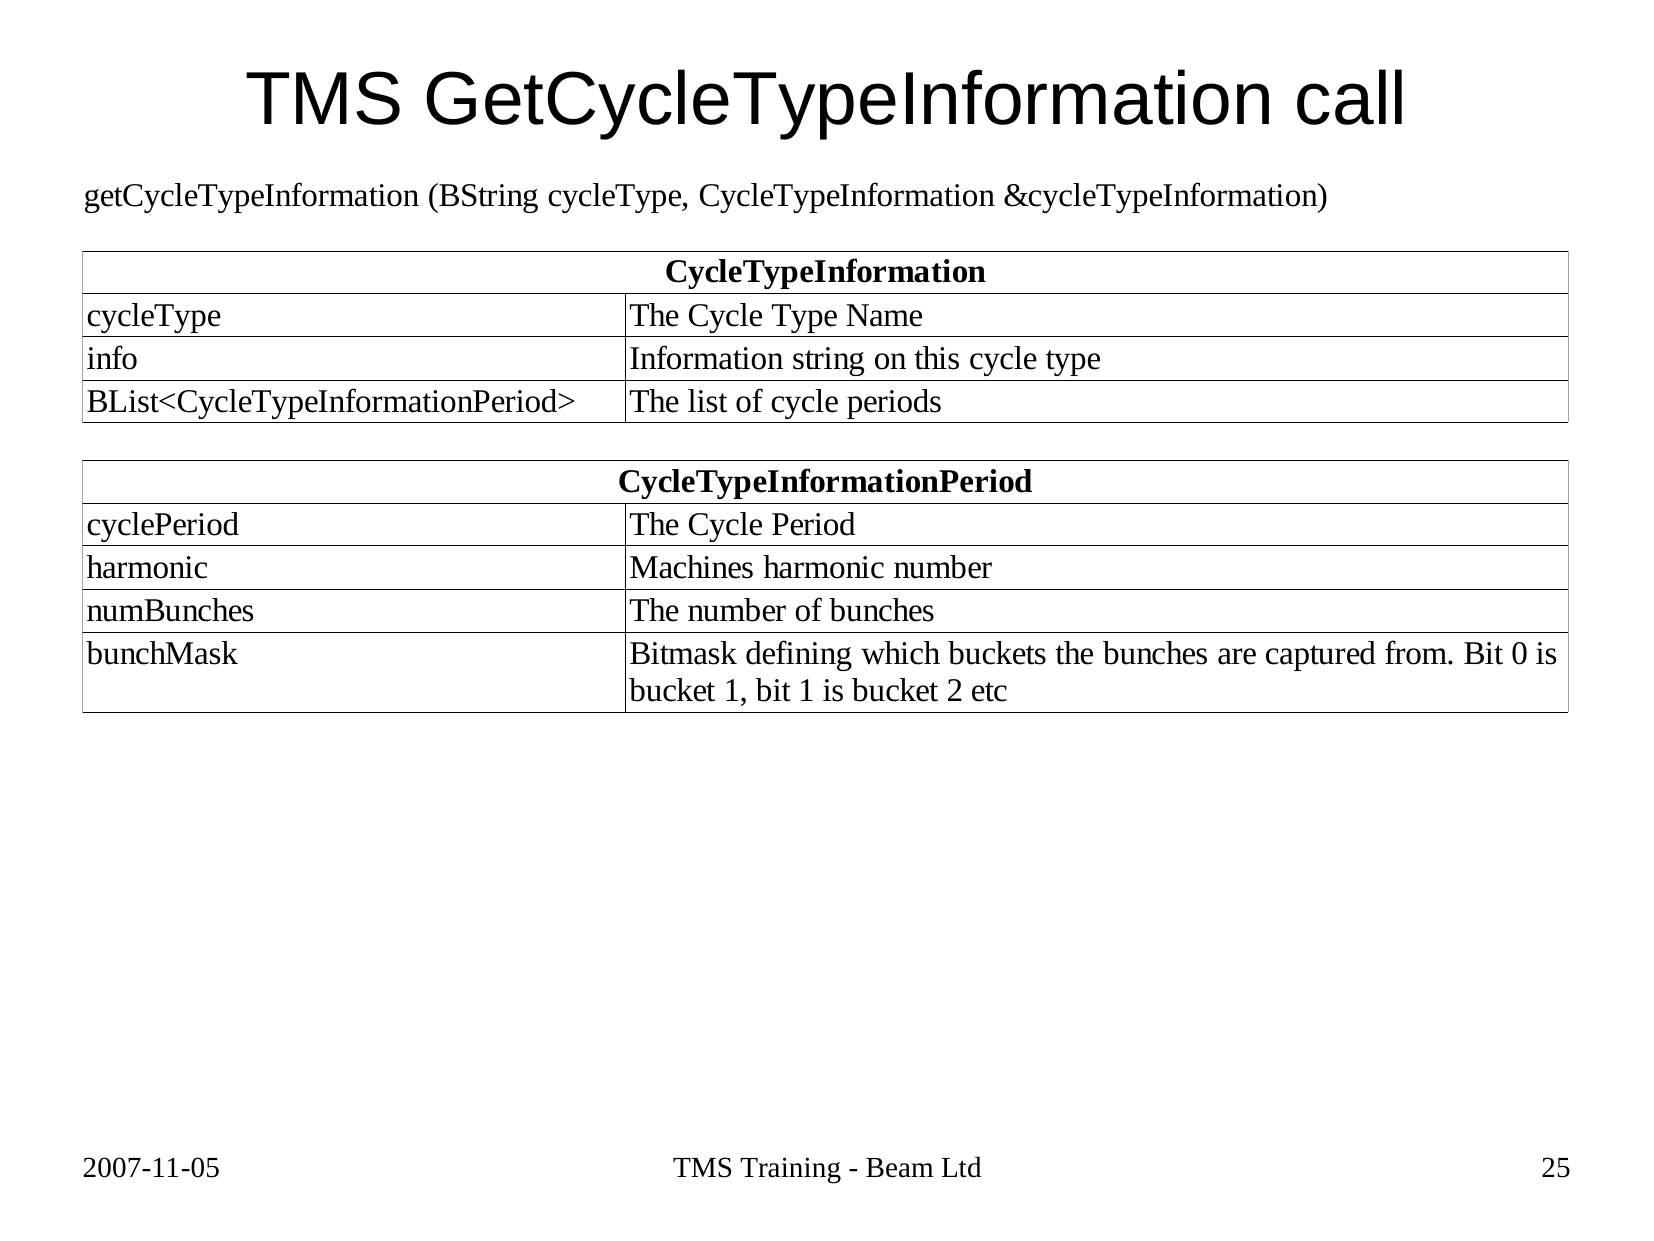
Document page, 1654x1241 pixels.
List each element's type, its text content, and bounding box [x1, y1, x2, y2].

chart [82, 177, 1569, 1121]
title TMS GetCycleTypeInformation call [82, 56, 1571, 141]
